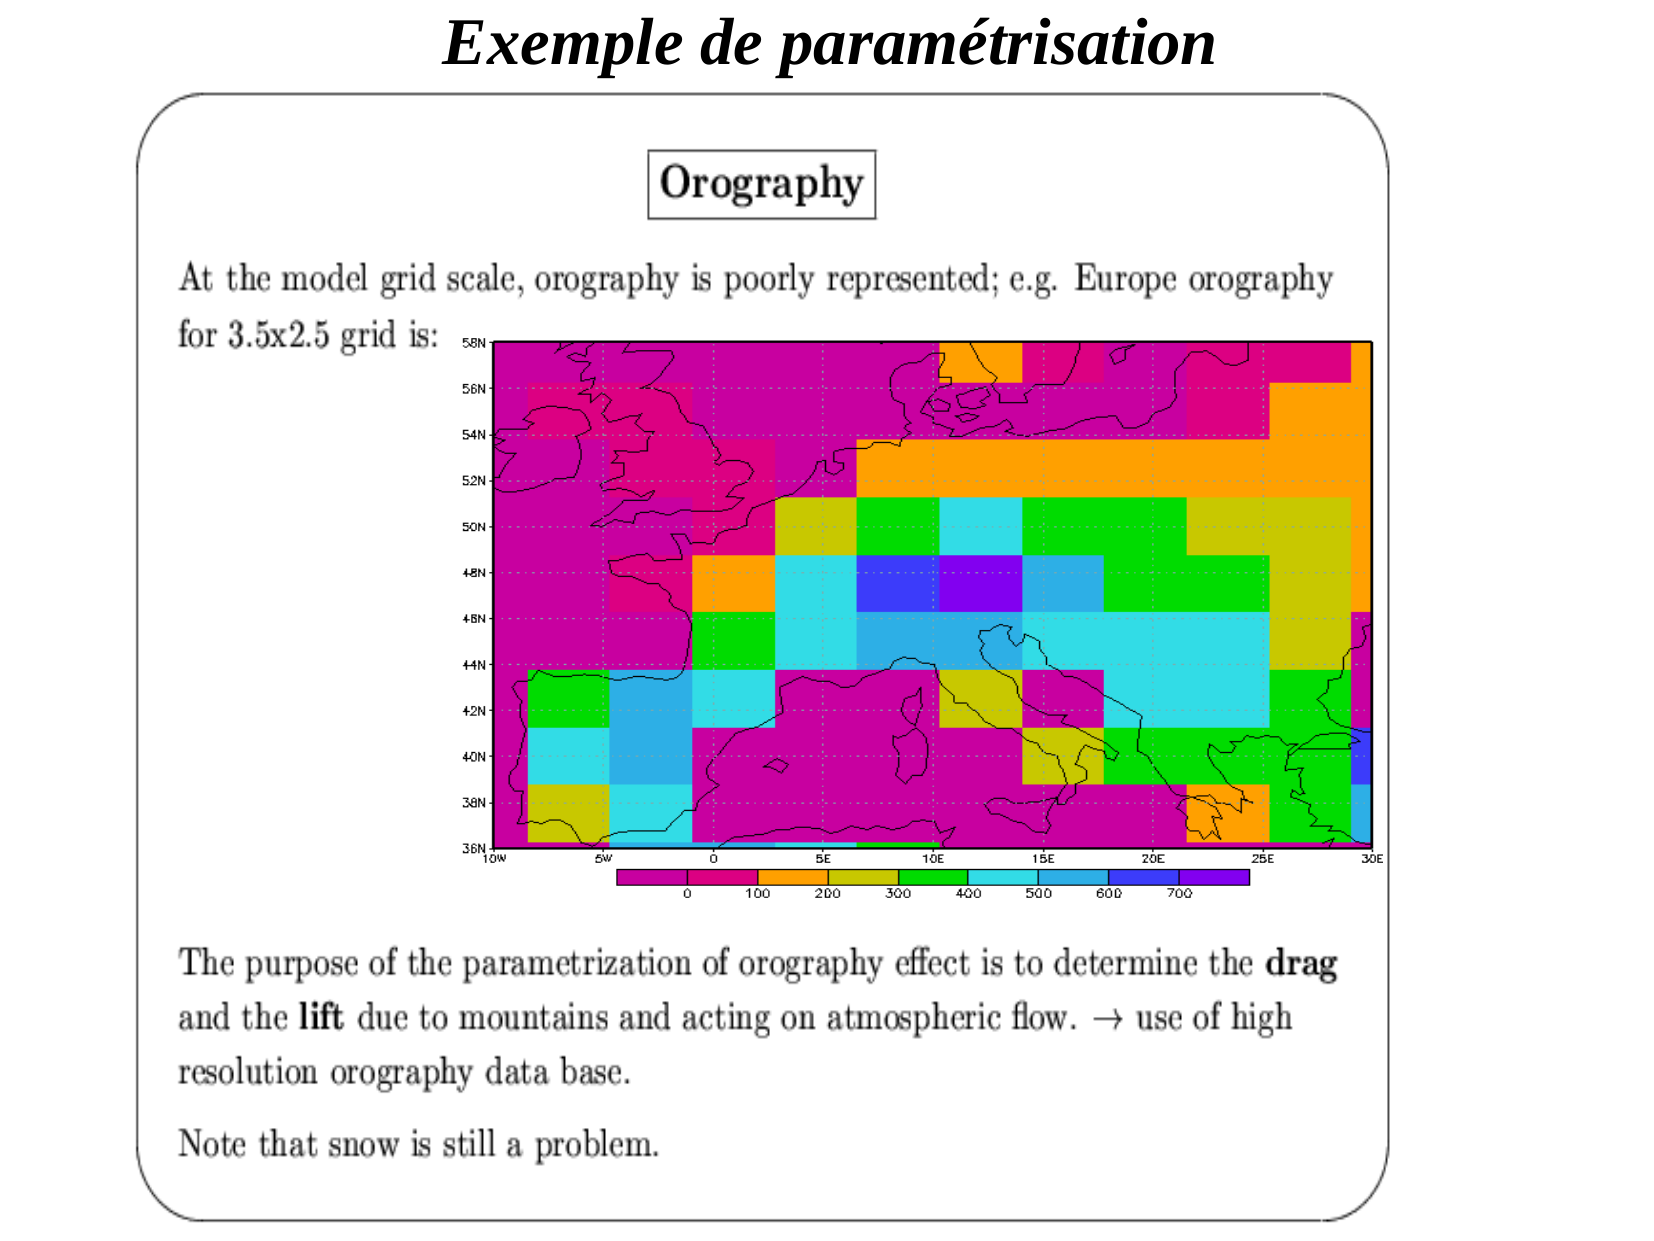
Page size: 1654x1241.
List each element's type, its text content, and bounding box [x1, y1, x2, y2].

picture [7, 0, 1613, 1241]
text_box Exemple de paramétrisation [442, 4, 1237, 80]
